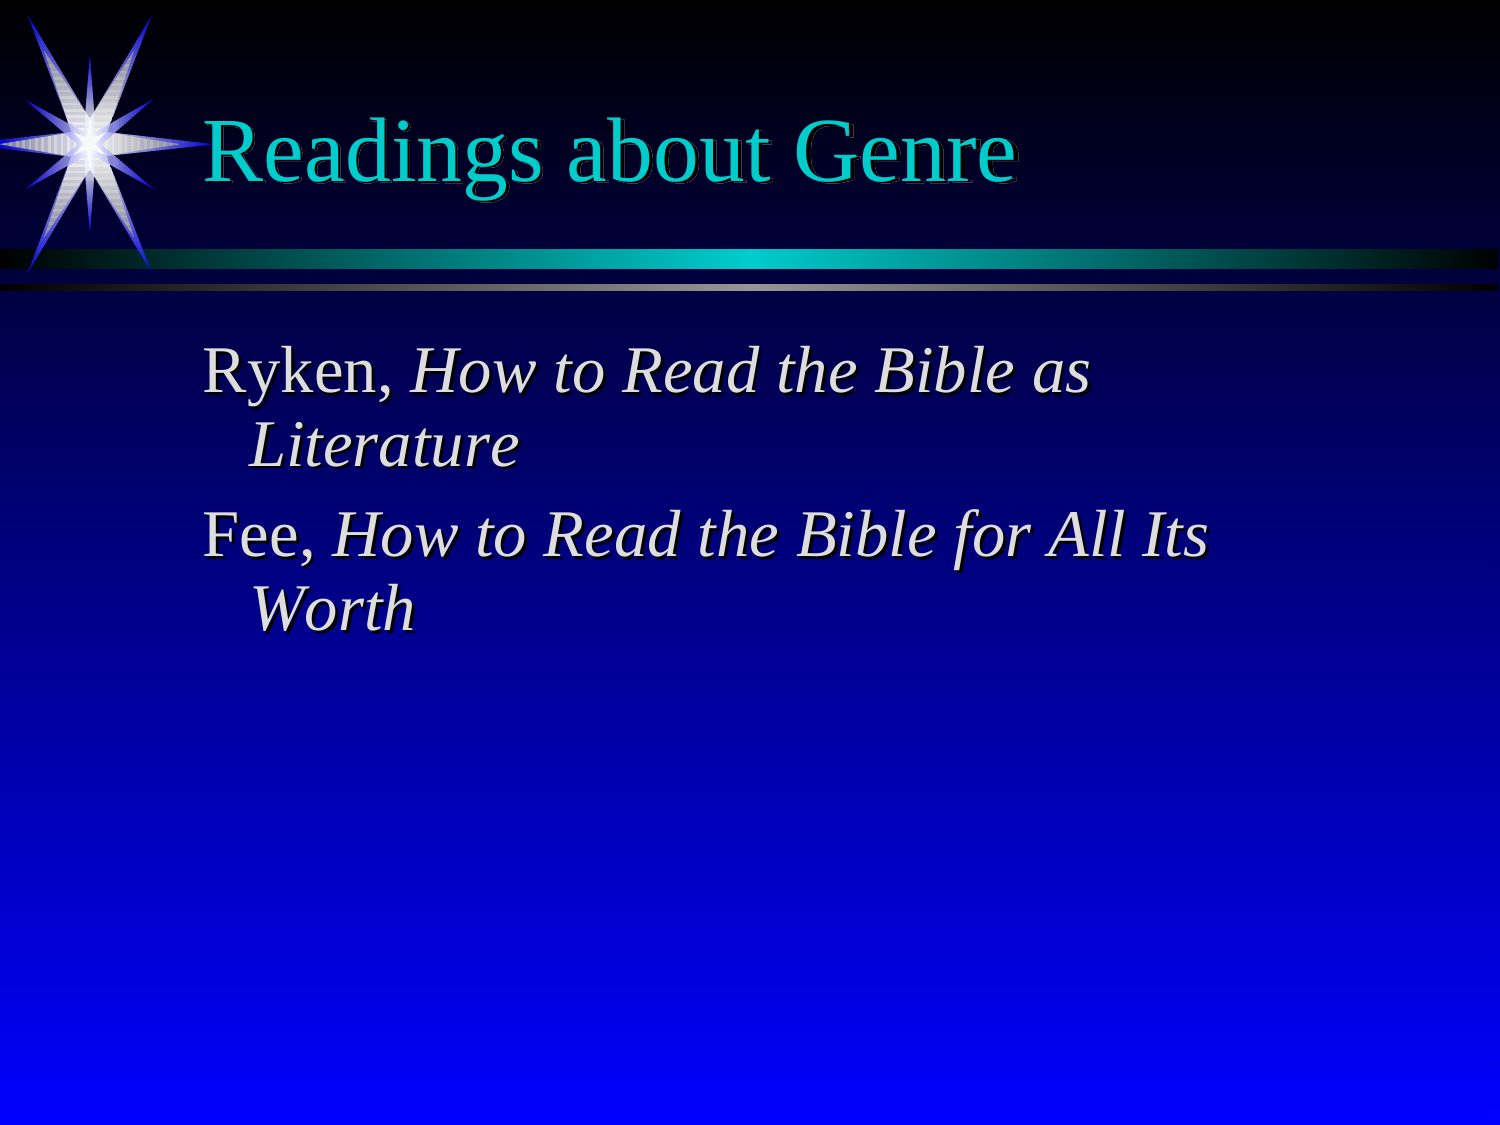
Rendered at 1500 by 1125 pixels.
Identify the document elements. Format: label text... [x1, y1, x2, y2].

list Ryken, How to Read the Bible as Literature Fee, How to Read the Bible for All Its Worth [112, 324, 1388, 1001]
title Readings about Genre [187, 56, 1463, 244]
